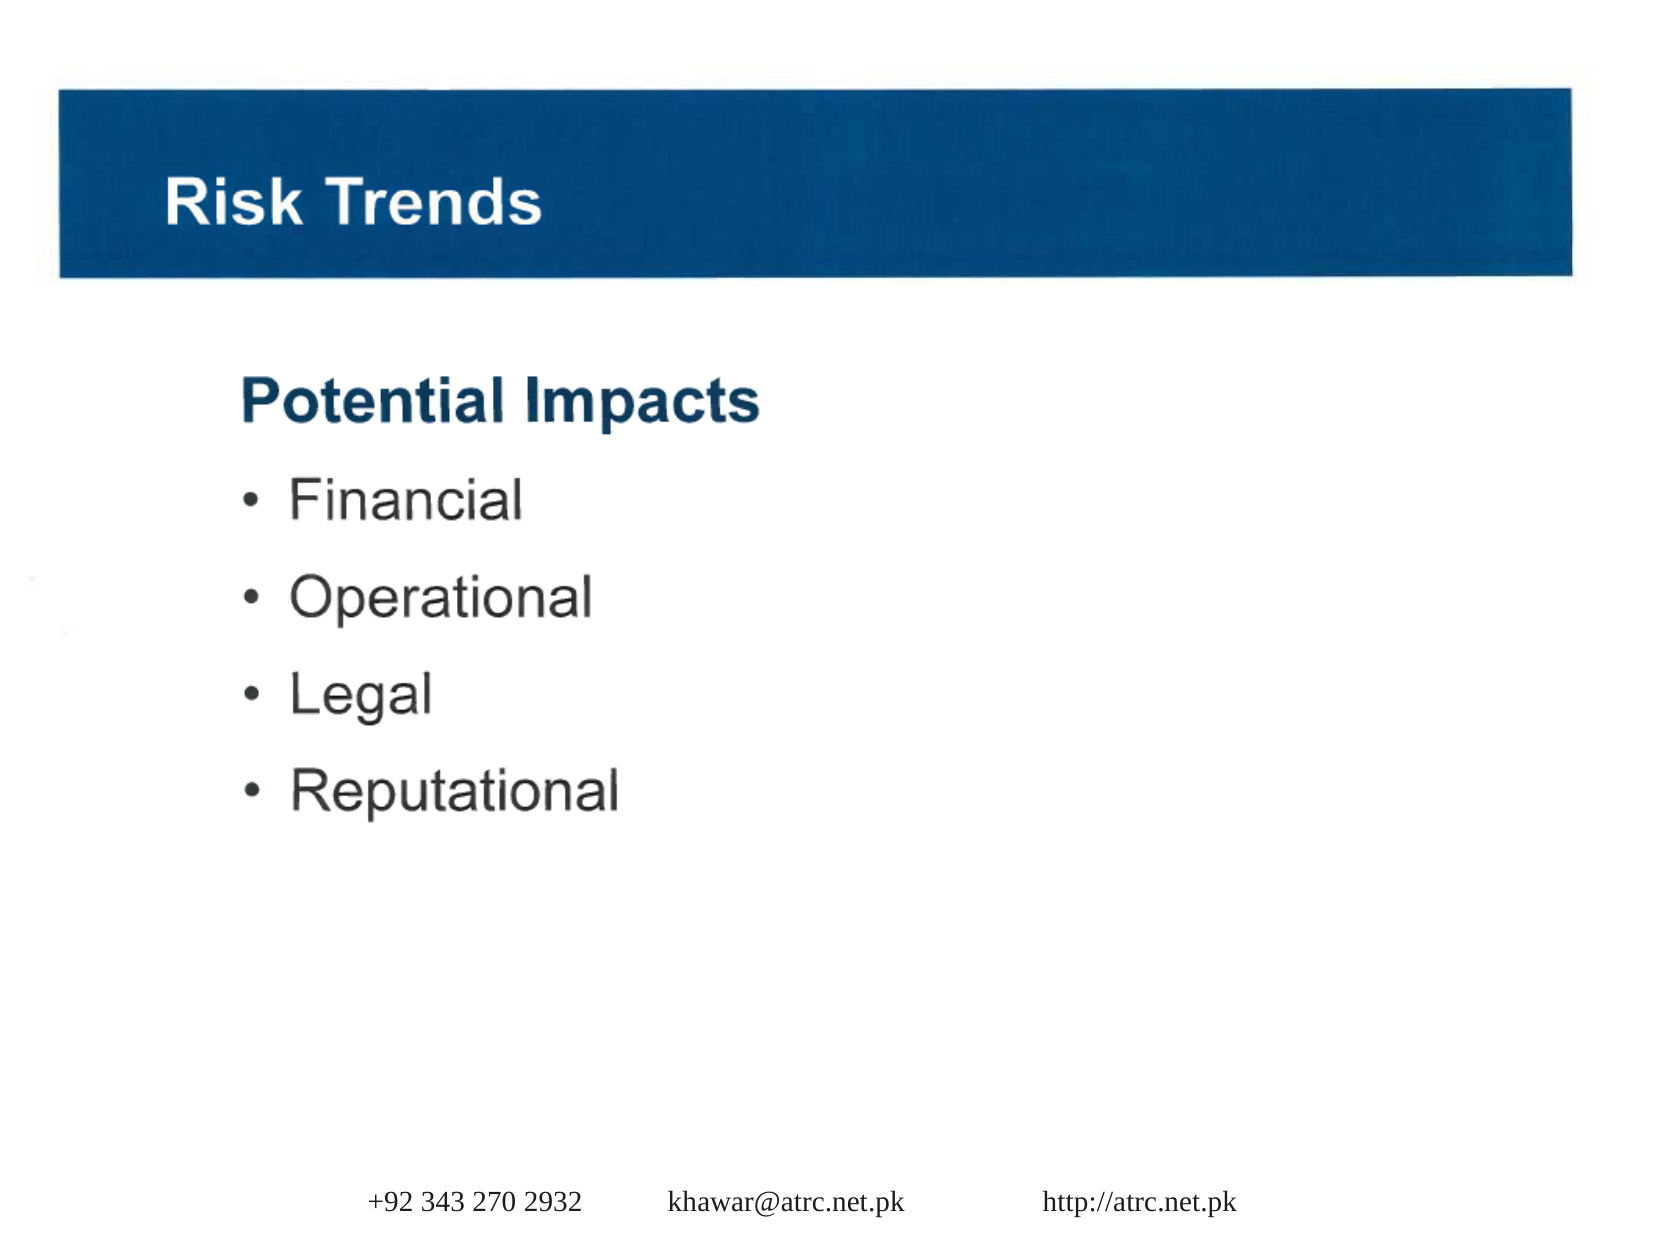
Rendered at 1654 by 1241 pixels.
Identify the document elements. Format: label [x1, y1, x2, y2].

picture [26, 59, 1621, 1048]
